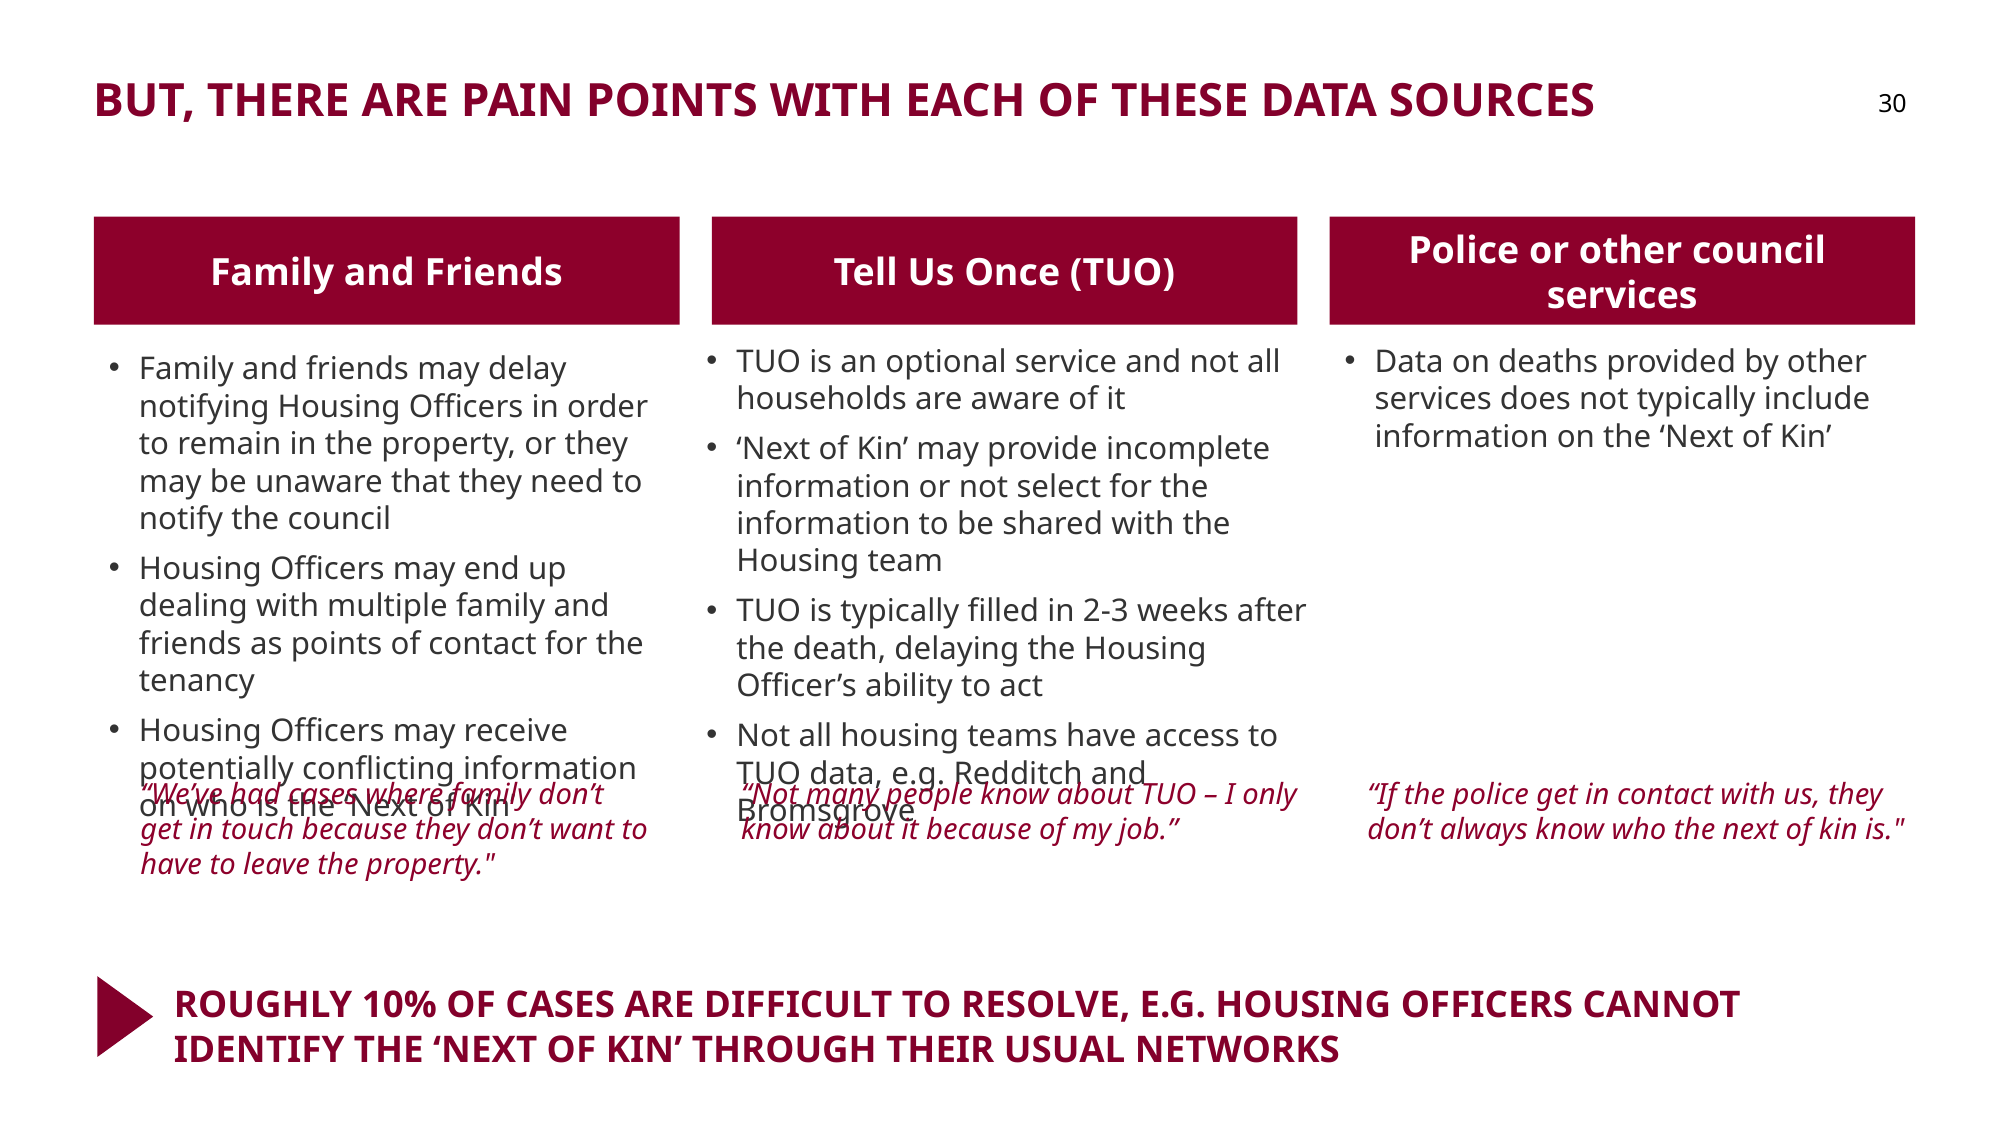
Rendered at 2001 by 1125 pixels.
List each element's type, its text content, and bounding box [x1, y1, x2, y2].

title BUT, THERE ARE PAIN POINTS WITH EACH OF THESE DATA SOURCES [93, 70, 1809, 215]
slide_number 1 [1850, 87, 1907, 148]
text_box Family and Friends [93, 216, 680, 325]
text_box “Not many people know about TUO – I only know about it because of my job.” [741, 775, 1299, 846]
text_box Data on deaths provided by other services does not typically include information on the ‘Next of Kin’ [1329, 333, 1916, 823]
text_box [97, 976, 154, 1057]
text_box “We’ve had cases where family don’t get in touch because they don’t want to have to leave the property." [140, 775, 651, 881]
text_box Tell Us Once (TUO) [711, 216, 1298, 325]
text_box Family and friends may delay notifying Housing Officers in order to remain in the property, or they may be unaware that they need to notify the council Housing Officers may end up dealing with multiple family and friends as points of contact for the tenancy Housing Officers may receive potentially conflicting information on who is the ‘Next of Kin’ [93, 340, 680, 924]
text_box TUO is an optional service and not all households are aware of it ‘Next of Kin’ may provide incomplete information or not select for the information to be shared with the Housing team TUO is typically filled in 2-3 weeks after the death, delaying the Housing Officer’s ability to act Not all housing teams have access to TUO data, e.g. Redditch and Bromsgrove [691, 333, 1329, 941]
text_box ROUGHLY 10% OF CASES ARE DIFFICULT TO RESOLVE, E.G. HOUSING OFFICERS CANNOT IDENTIFY THE ‘NEXT OF KIN’ THROUGH THEIR USUAL NETWORKS [173, 949, 1915, 1101]
text_box Police or other council services [1329, 216, 1916, 325]
text_box “If the police get in contact with us, they don’t always know who the next of kin is." [1367, 775, 1915, 846]
